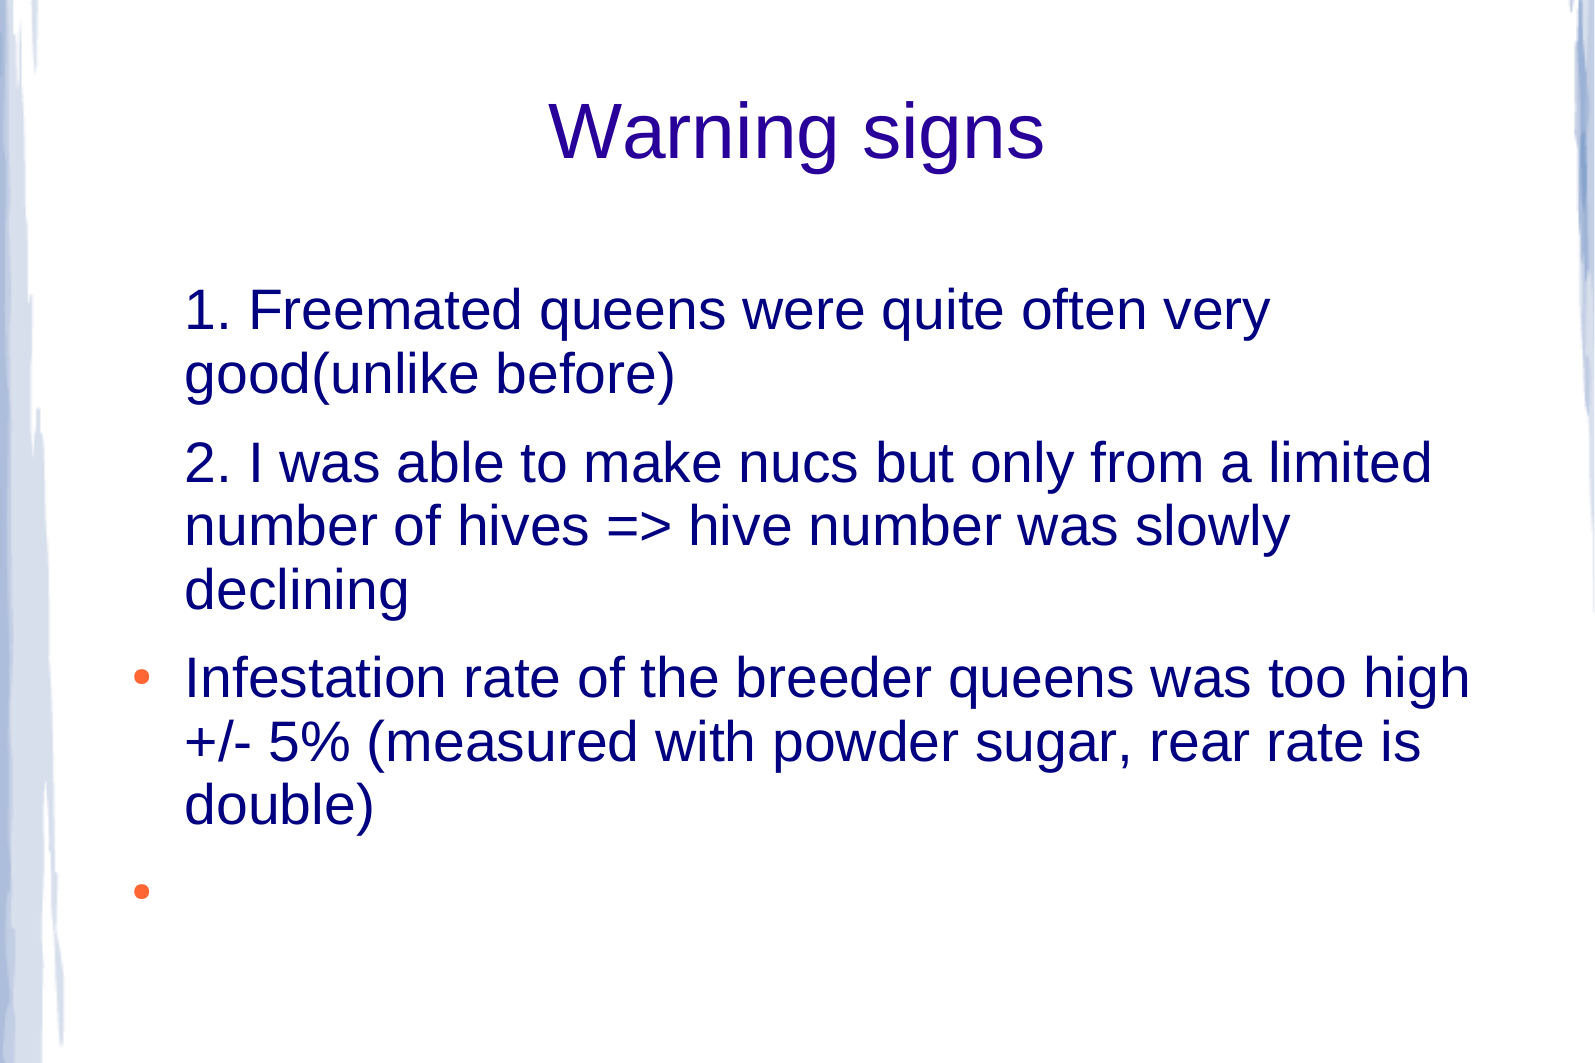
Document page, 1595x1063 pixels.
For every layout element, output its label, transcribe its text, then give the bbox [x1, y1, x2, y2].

title Warning signs [79, 42, 1515, 220]
list 1. Freemated queens were quite often very good(unlike before) 2. I was able to make nucs but only from a limited number of hives => hive number was slowly declining Infestation rate of the breeder queens was too high +/- 5% (measured with powder sugar, rear rate is double) [113, 278, 1515, 926]
picture [0, 0, 1595, 1063]
